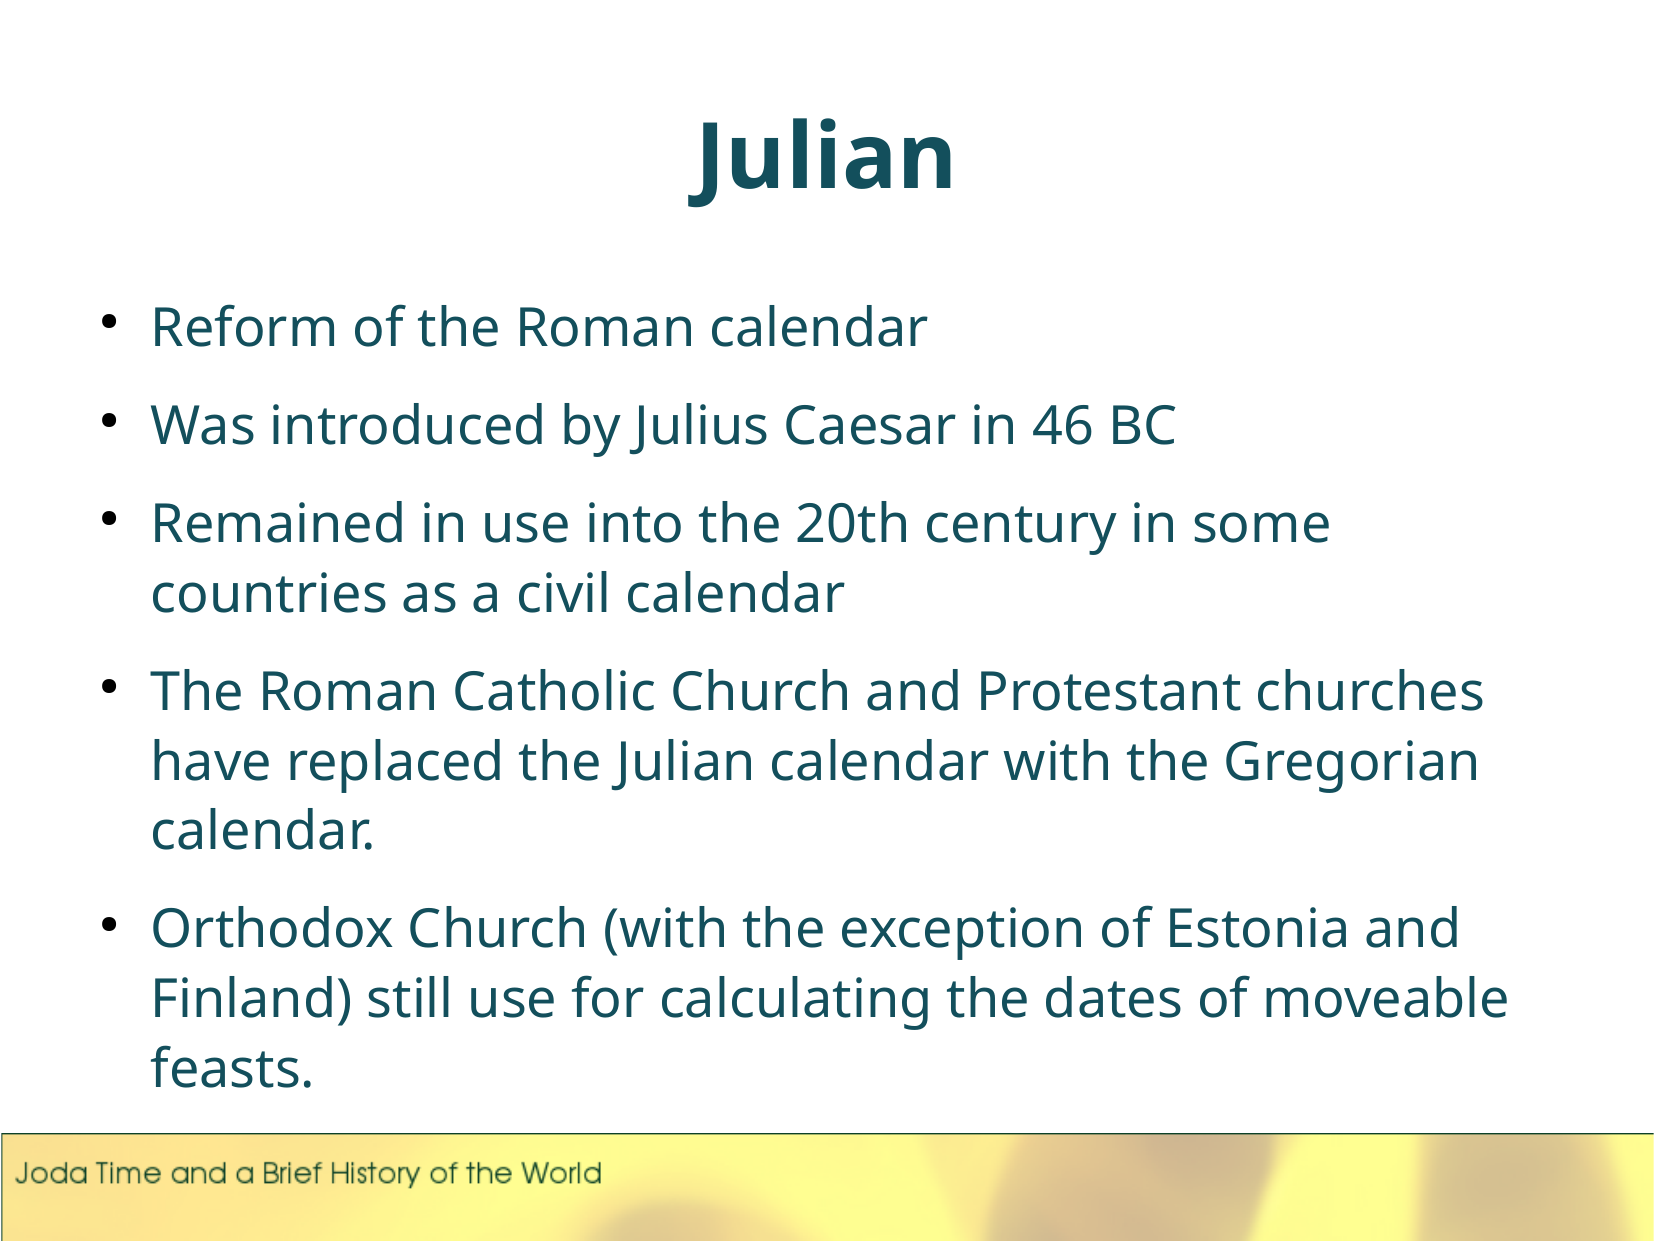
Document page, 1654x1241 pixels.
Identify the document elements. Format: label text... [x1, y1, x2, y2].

title Julian [82, 49, 1571, 257]
picture [1, 1133, 1654, 1241]
list Reform of the Roman calendar Was introduced by Julius Caesar in 46 BC Remained in use into the 20th century in some countries as a civil calendar The Roman Catholic Church and Protestant churches have replaced the Julian calendar with the Gregorian calendar. Orthodox Church (with the exception of Estonia and Finland) still use for calculating the dates of moveable feasts. [82, 290, 1571, 1109]
